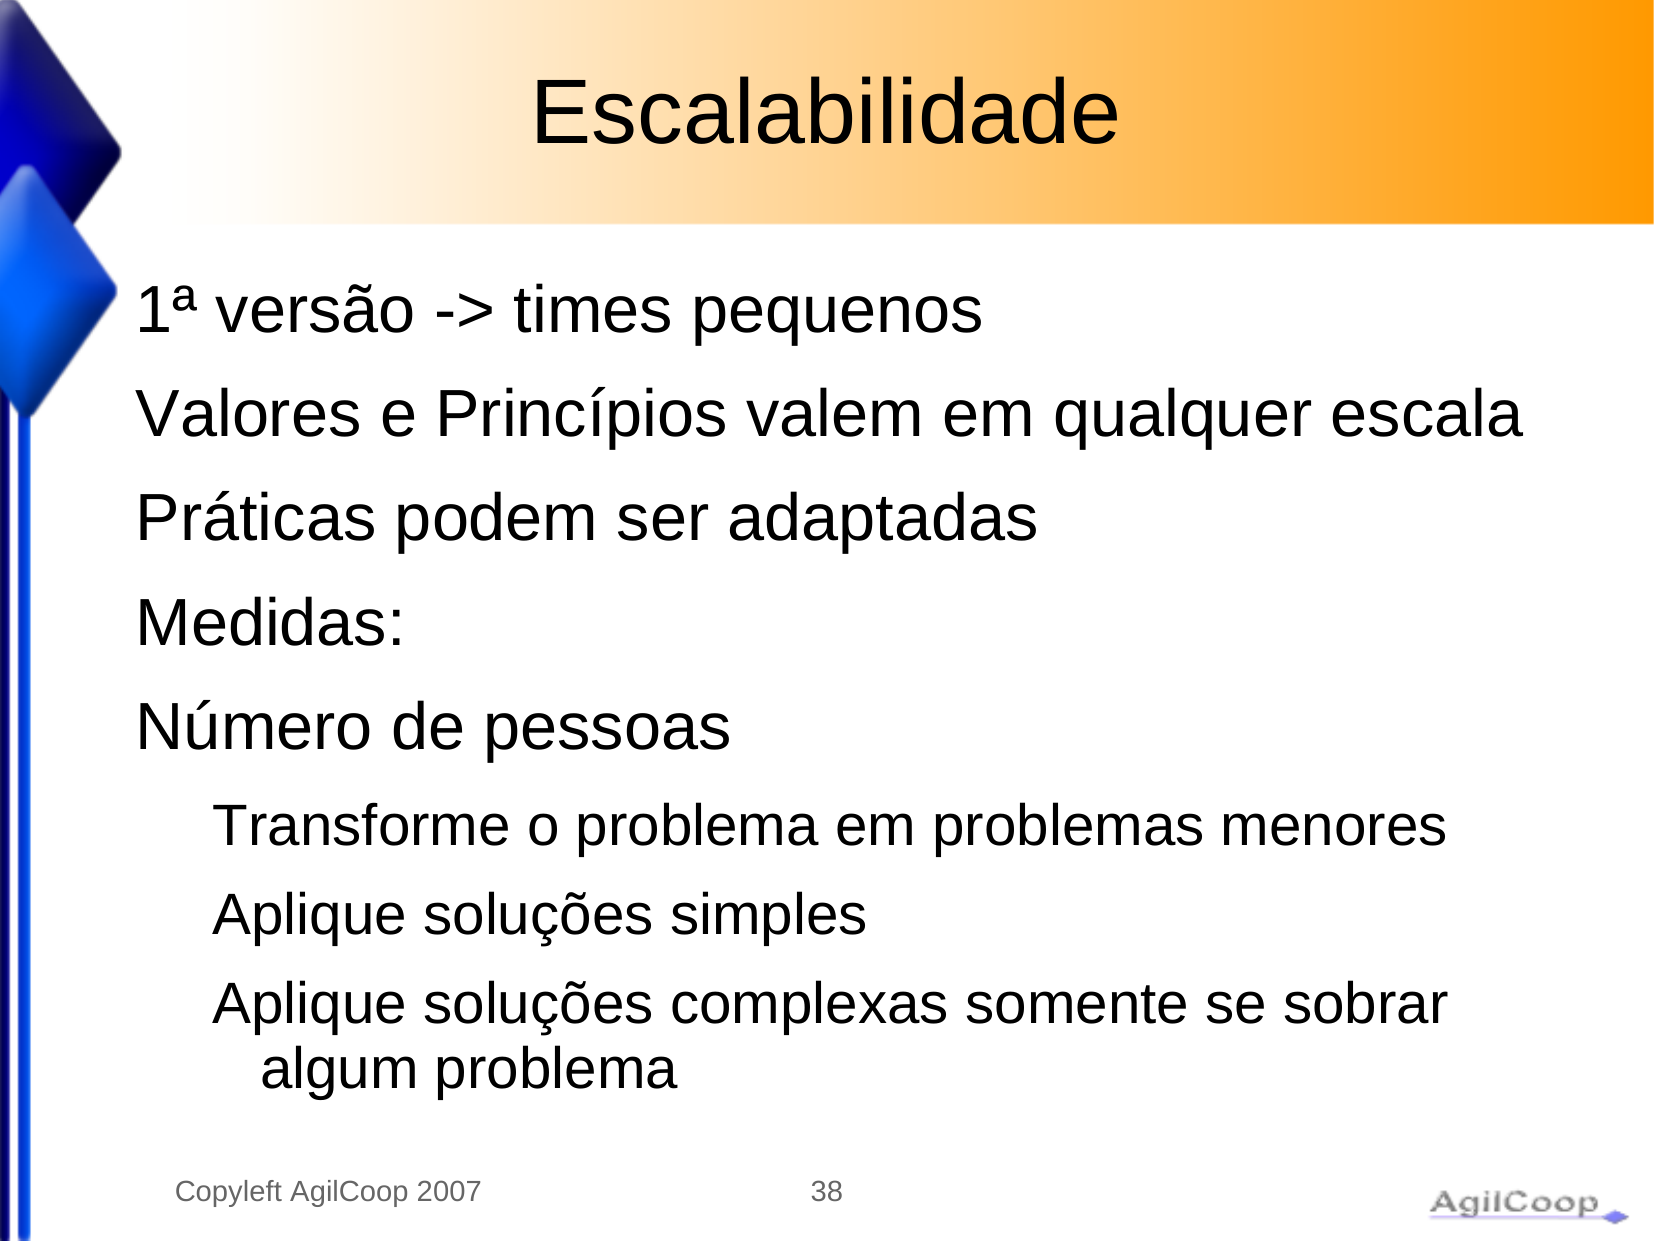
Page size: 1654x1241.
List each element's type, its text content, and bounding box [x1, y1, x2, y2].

title Escalabilidade [82, 8, 1571, 216]
picture [0, 0, 1654, 1241]
list 1ª versão -> times pequenos Valores e Princípios valem em qualquer escala Práticas podem ser adaptadas Medidas: Número de pessoas Transforme o problema em problemas menores Aplique soluções simples Aplique soluções complexas somente se sobrar algum problema [118, 271, 1607, 1123]
